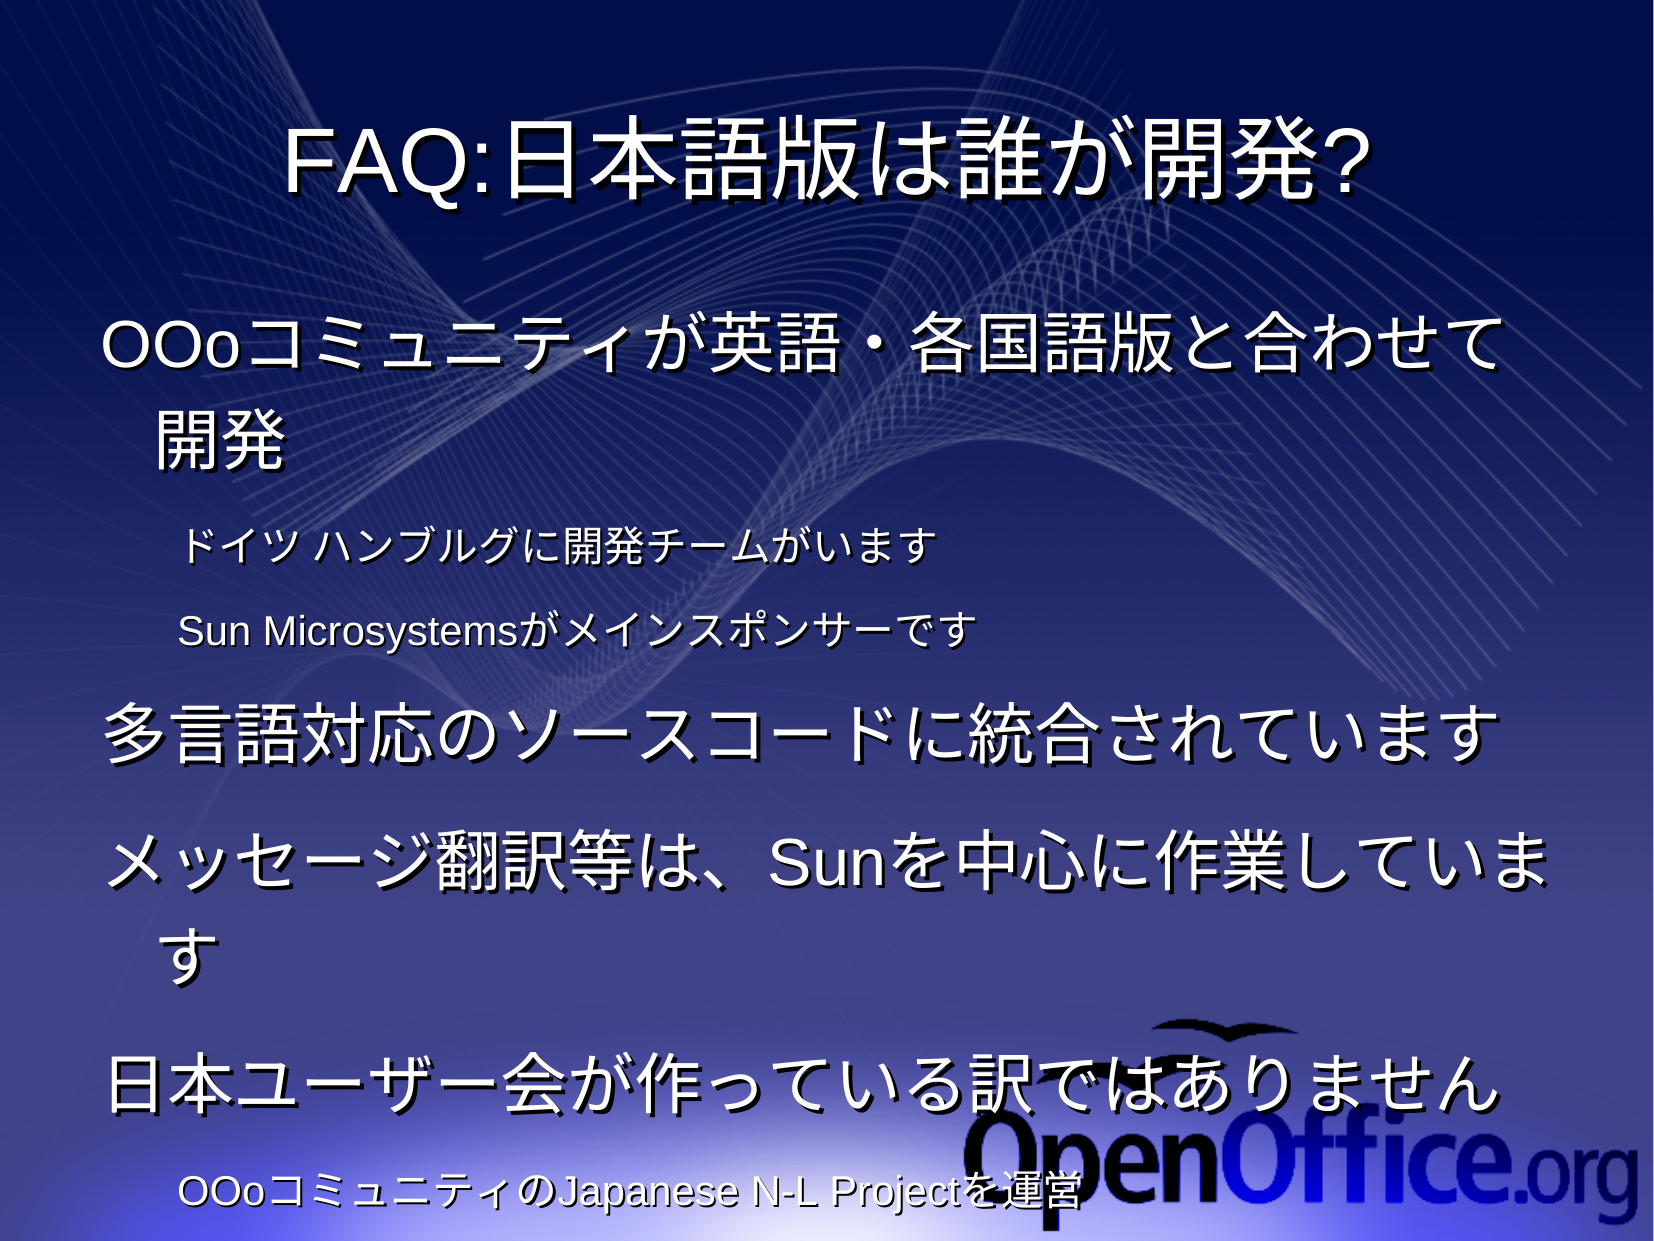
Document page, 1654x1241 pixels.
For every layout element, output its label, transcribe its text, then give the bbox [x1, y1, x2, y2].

picture [0, 0, 1654, 1241]
list OOoコミュニティが英語・各国語版と合わせて開発 ドイツ ハンブルグに開発チームがいます Sun Microsystemsがメインスポンサーです 多言語対応のソースコードに統合されています メッセージ翻訳等は、Sunを中心に作業しています 日本ユーザー会が作っている訳ではありません OOoコミュニティのJapanese N-L Projectを運営 日本語Webページ(http://ja.openoffice.org)を作成・メンテ [82, 290, 1571, 1109]
title FAQ:日本語版は誰が開発? [82, 49, 1571, 257]
